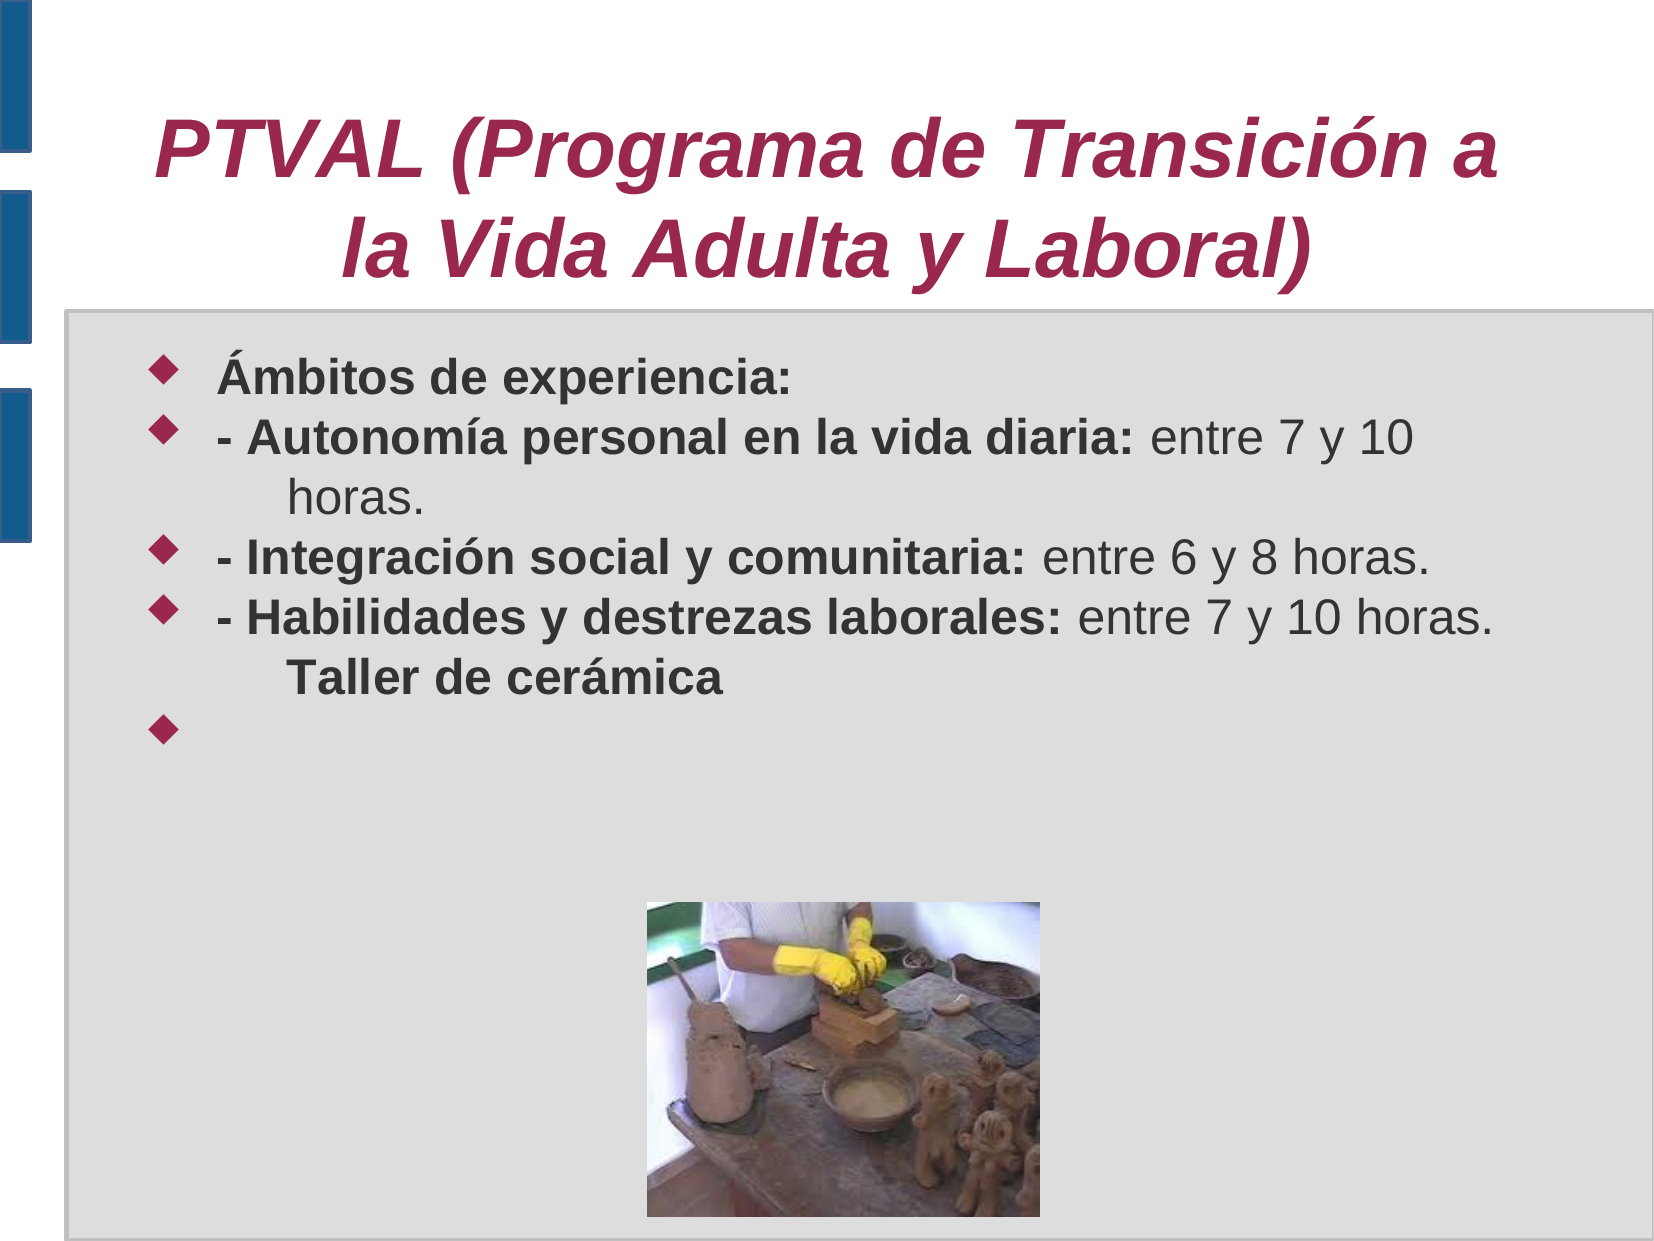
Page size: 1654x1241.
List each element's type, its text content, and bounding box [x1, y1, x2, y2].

title PTVAL (Programa de Transición a la Vida Adulta y Laboral) [121, 91, 1534, 299]
picture [647, 902, 1040, 1217]
list Ámbitos de experiencia: - Autonomía personal en la vida diaria: entre 7 y 10 horas. - Integración social y comunitaria: entre 6 y 8 horas. - Habilidades y destrezas laborales: entre 7 y 10 horas. Taller de cerámica [121, 344, 1534, 1065]
